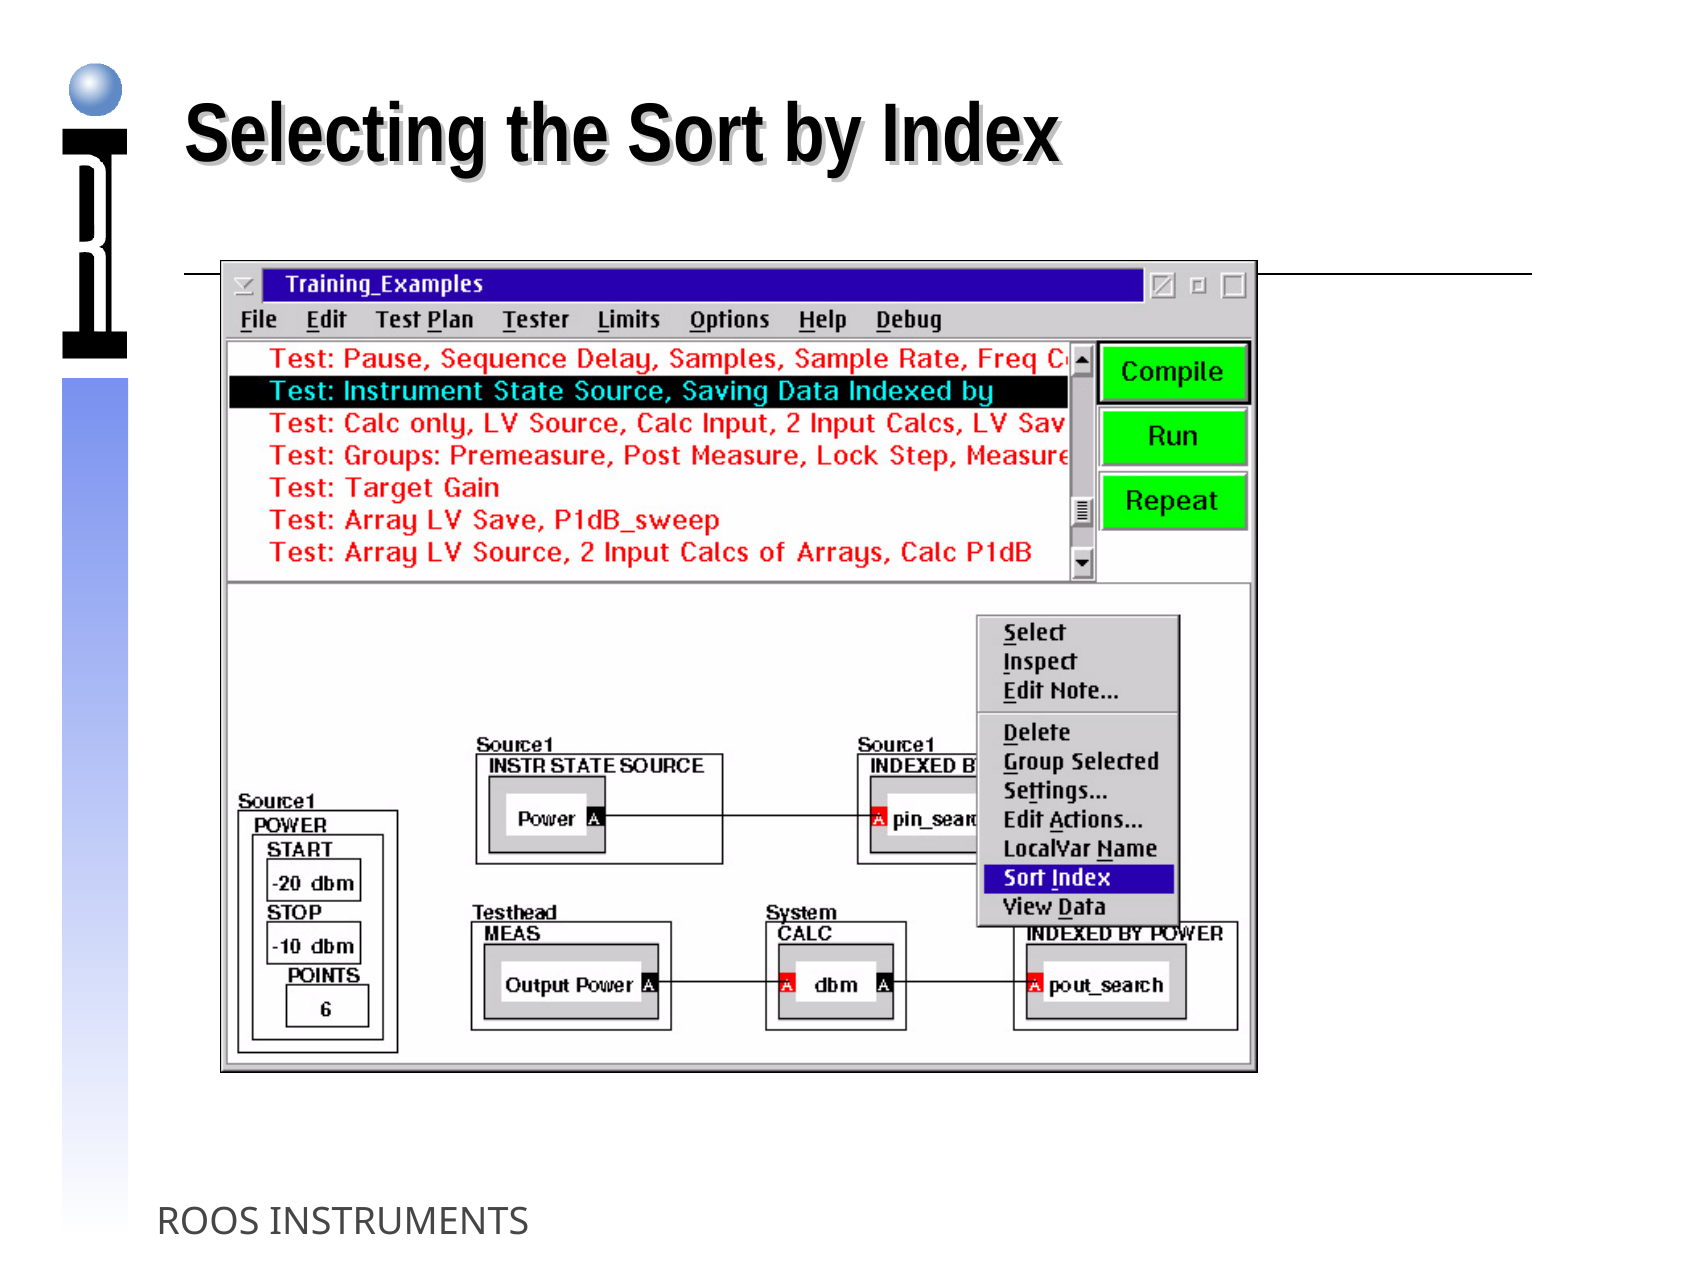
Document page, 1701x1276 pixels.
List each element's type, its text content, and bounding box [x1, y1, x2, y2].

picture [220, 260, 1258, 1073]
text_box Selecting the Sort by Index [184, 92, 1539, 268]
